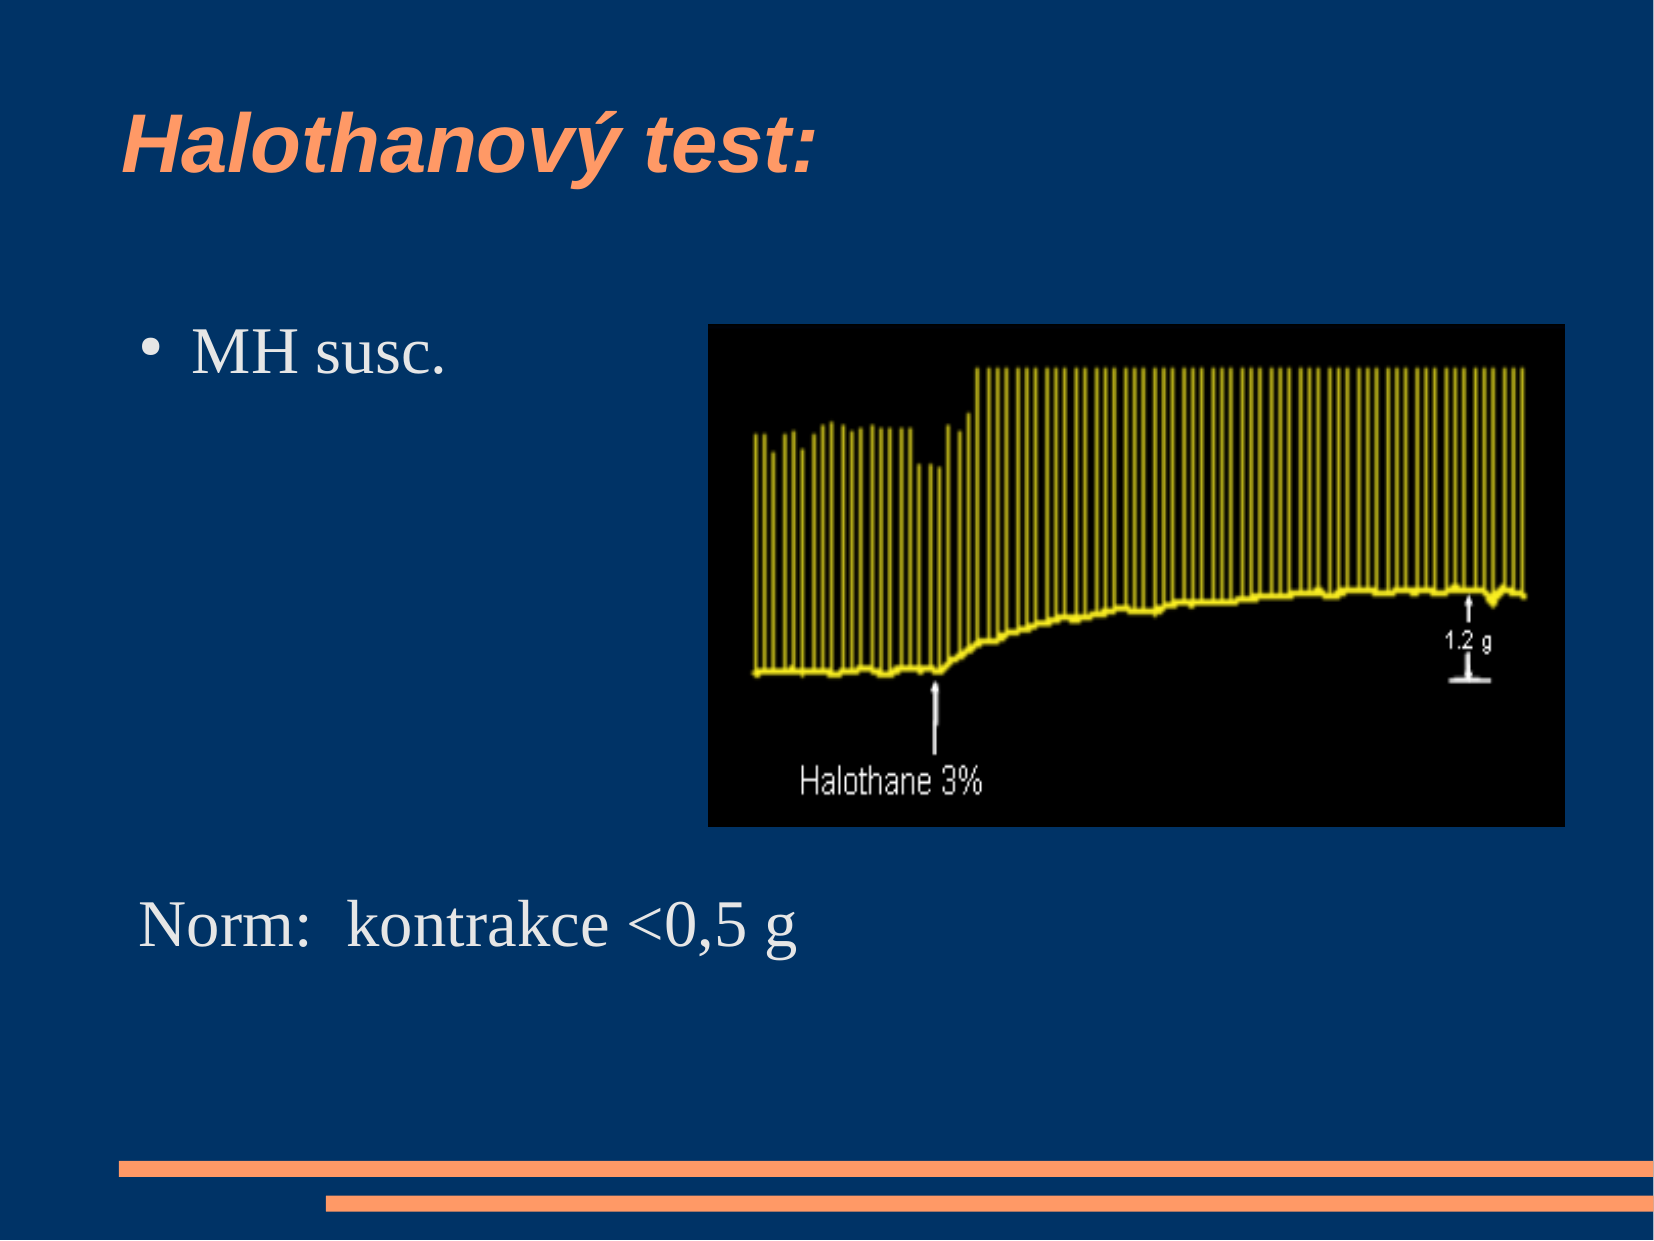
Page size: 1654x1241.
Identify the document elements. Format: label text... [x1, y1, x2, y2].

picture [708, 324, 1565, 827]
title Halothanový test: [121, 53, 1534, 246]
list MH susc. Norm: kontrakce <0,5 g [121, 322, 1561, 1117]
